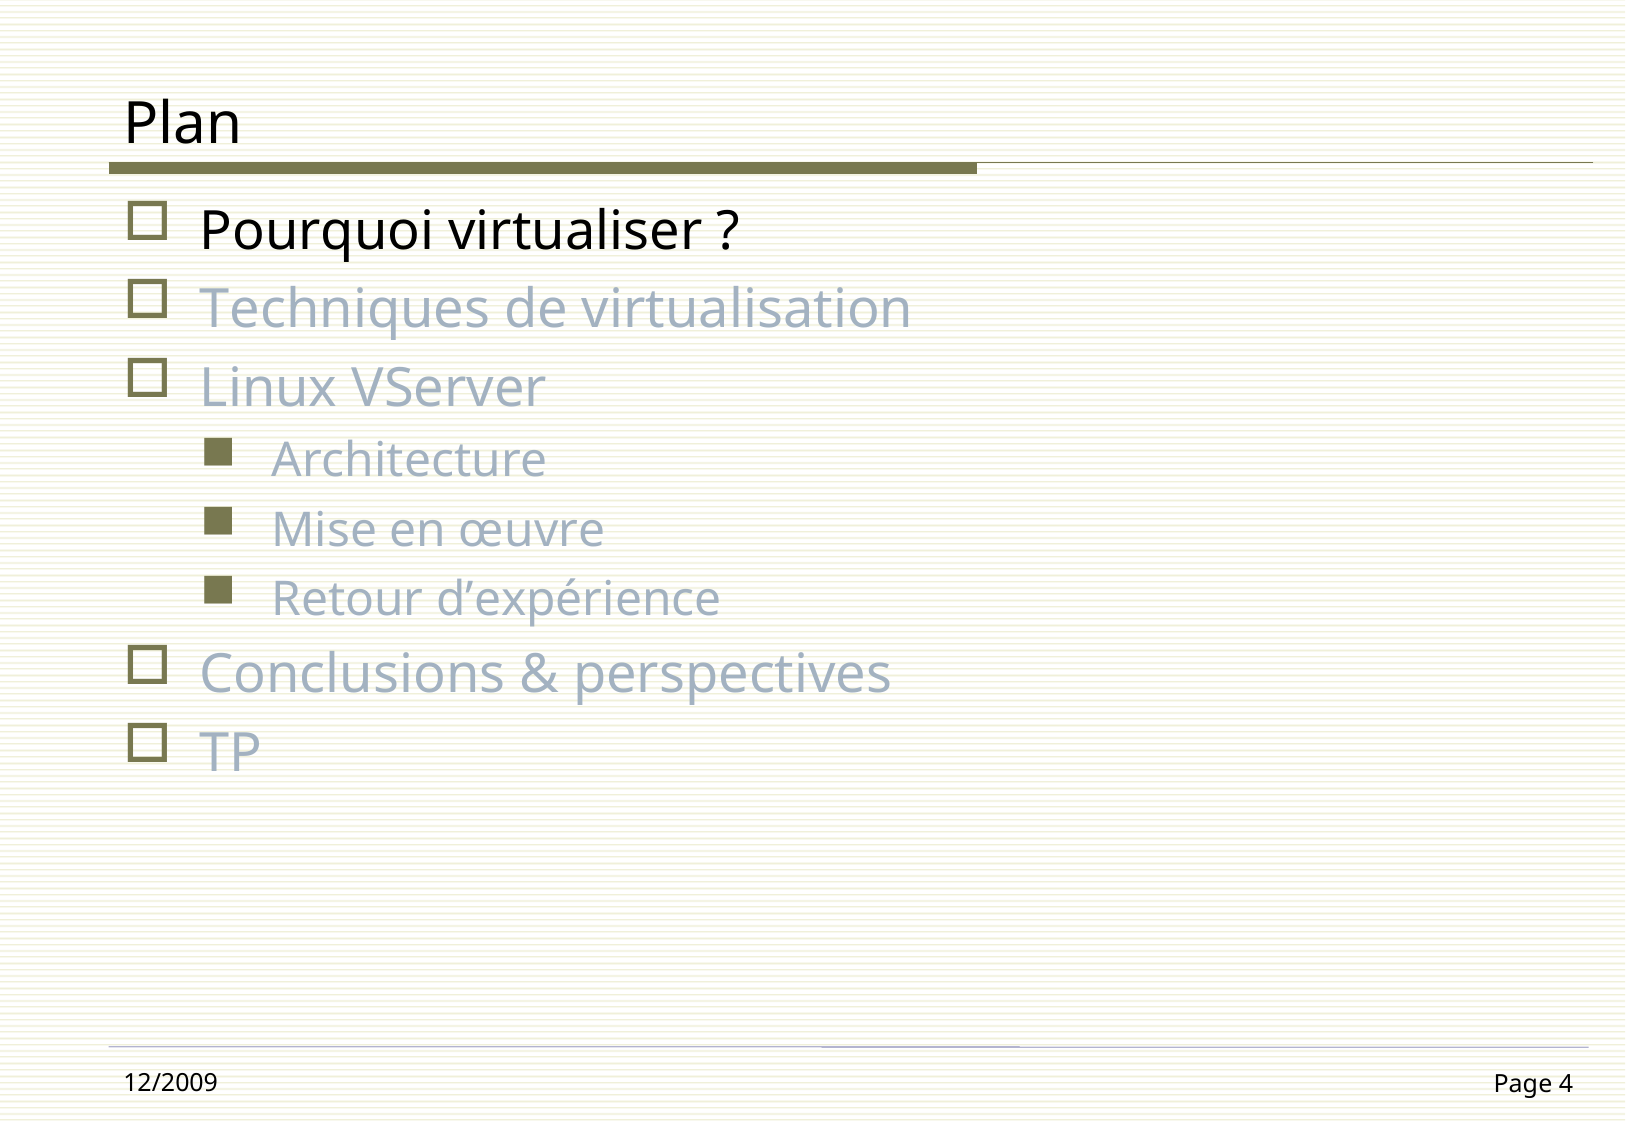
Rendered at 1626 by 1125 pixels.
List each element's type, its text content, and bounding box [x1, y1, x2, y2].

title Plan [108, 12, 1596, 163]
picture [0, 0, 1626, 1125]
list Pourquoi virtualiser ? Techniques de virtualisation Linux VServer Architecture Mise en œuvre Retour d’expérience Conclusions & perspectives TP [108, 187, 1595, 1035]
